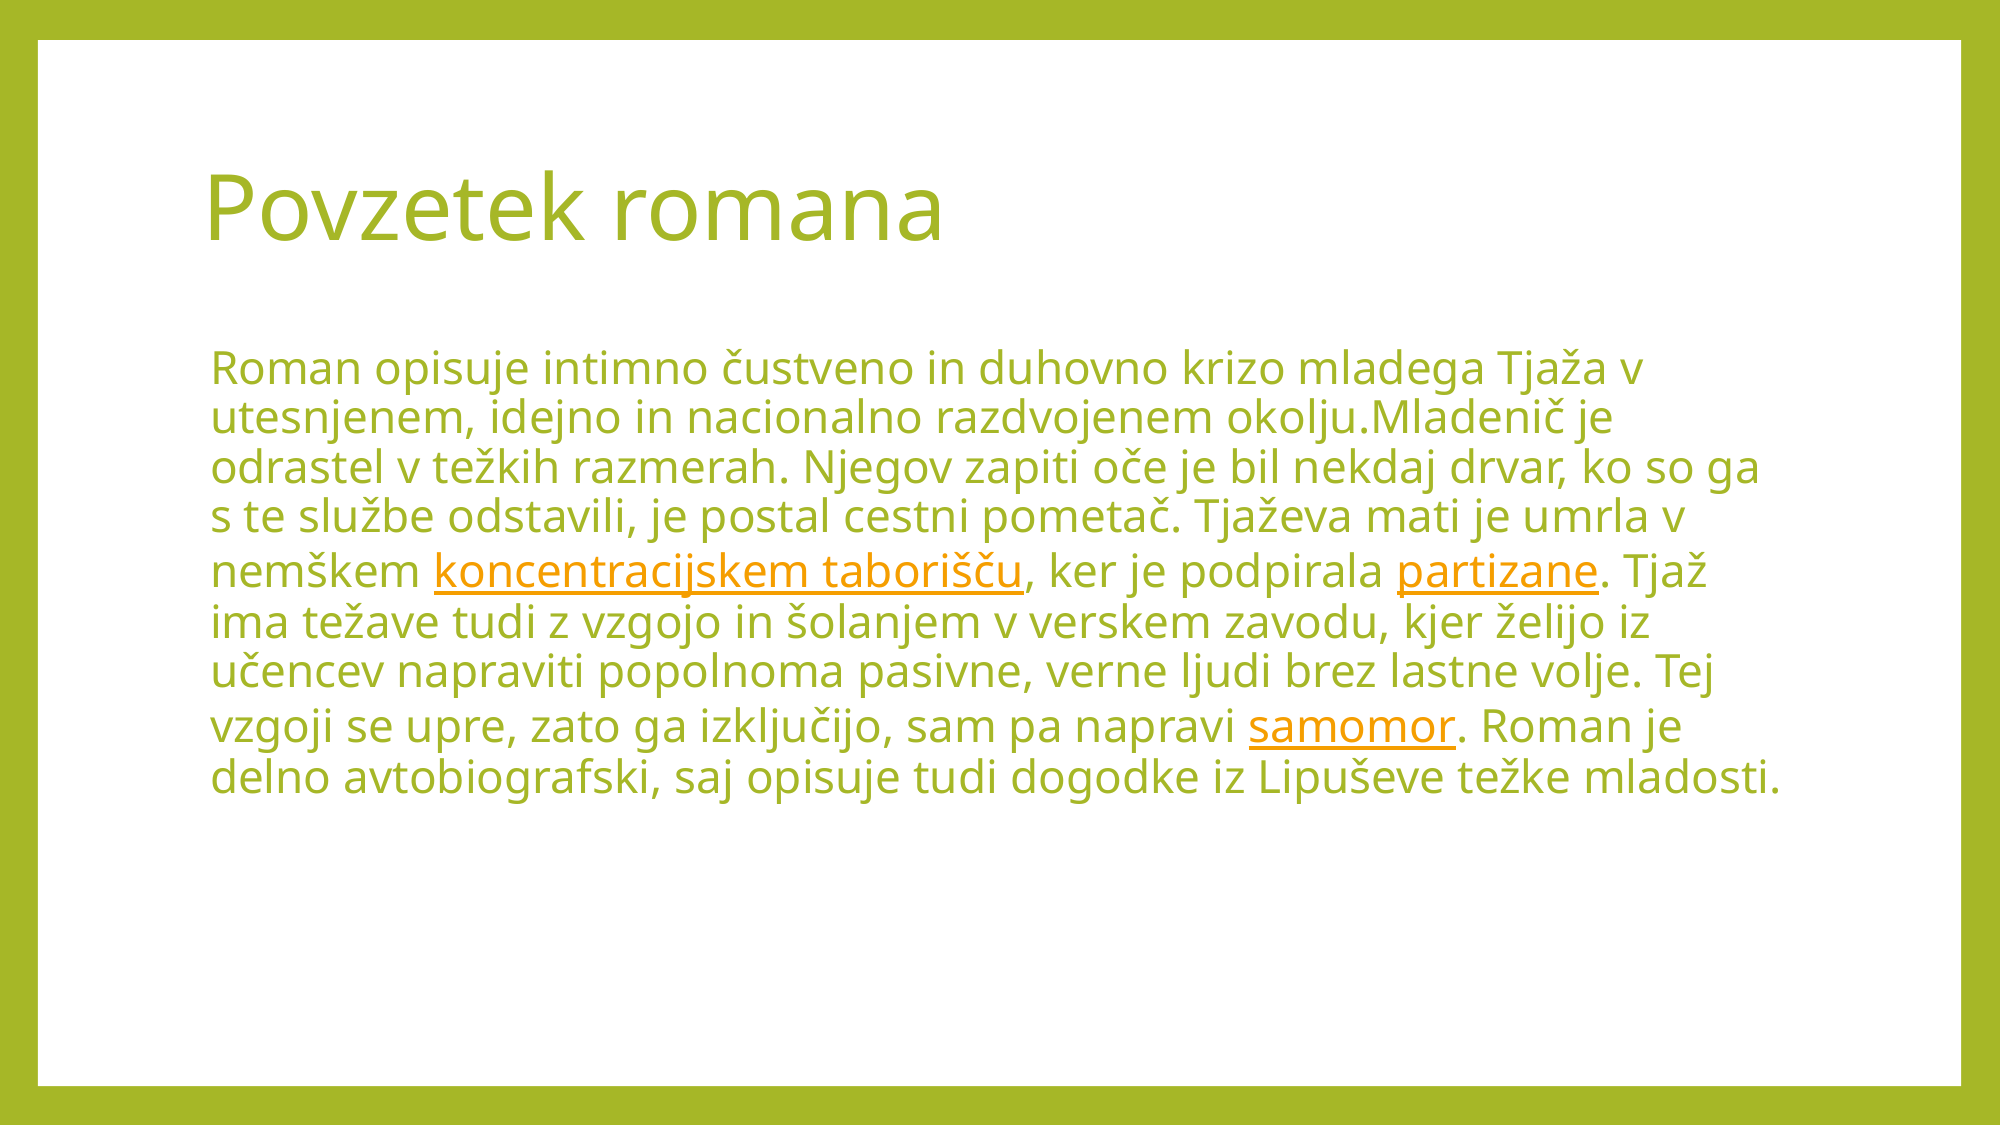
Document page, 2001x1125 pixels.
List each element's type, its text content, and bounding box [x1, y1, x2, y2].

list Roman opisuje intimno čustveno in duhovno krizo mladega Tjaža v utesnjenem, idejno in nacionalno razdvojenem okolju.Mladenič je odrastel v težkih razmerah. Njegov zapiti oče je bil nekdaj drvar, ko so ga s te službe odstavili, je postal cestni pometač. Tjaževa mati je umrla v nemškem koncentracijskem taborišču, ker je podpirala partizane. Tjaž ima težave tudi z vzgojo in šolanjem v verskem zavodu, kjer želijo iz učencev napraviti popolnoma pasivne, verne ljudi brez lastne volje. Tej vzgoji se upre, zato ga izključijo, sam pa napravi samomor. Roman je delno avtobiografski, saj opisuje tudi dogodke iz Lipuševe težke mladosti. [187, 337, 1807, 1000]
title Povzetek romana [187, 99, 1808, 323]
